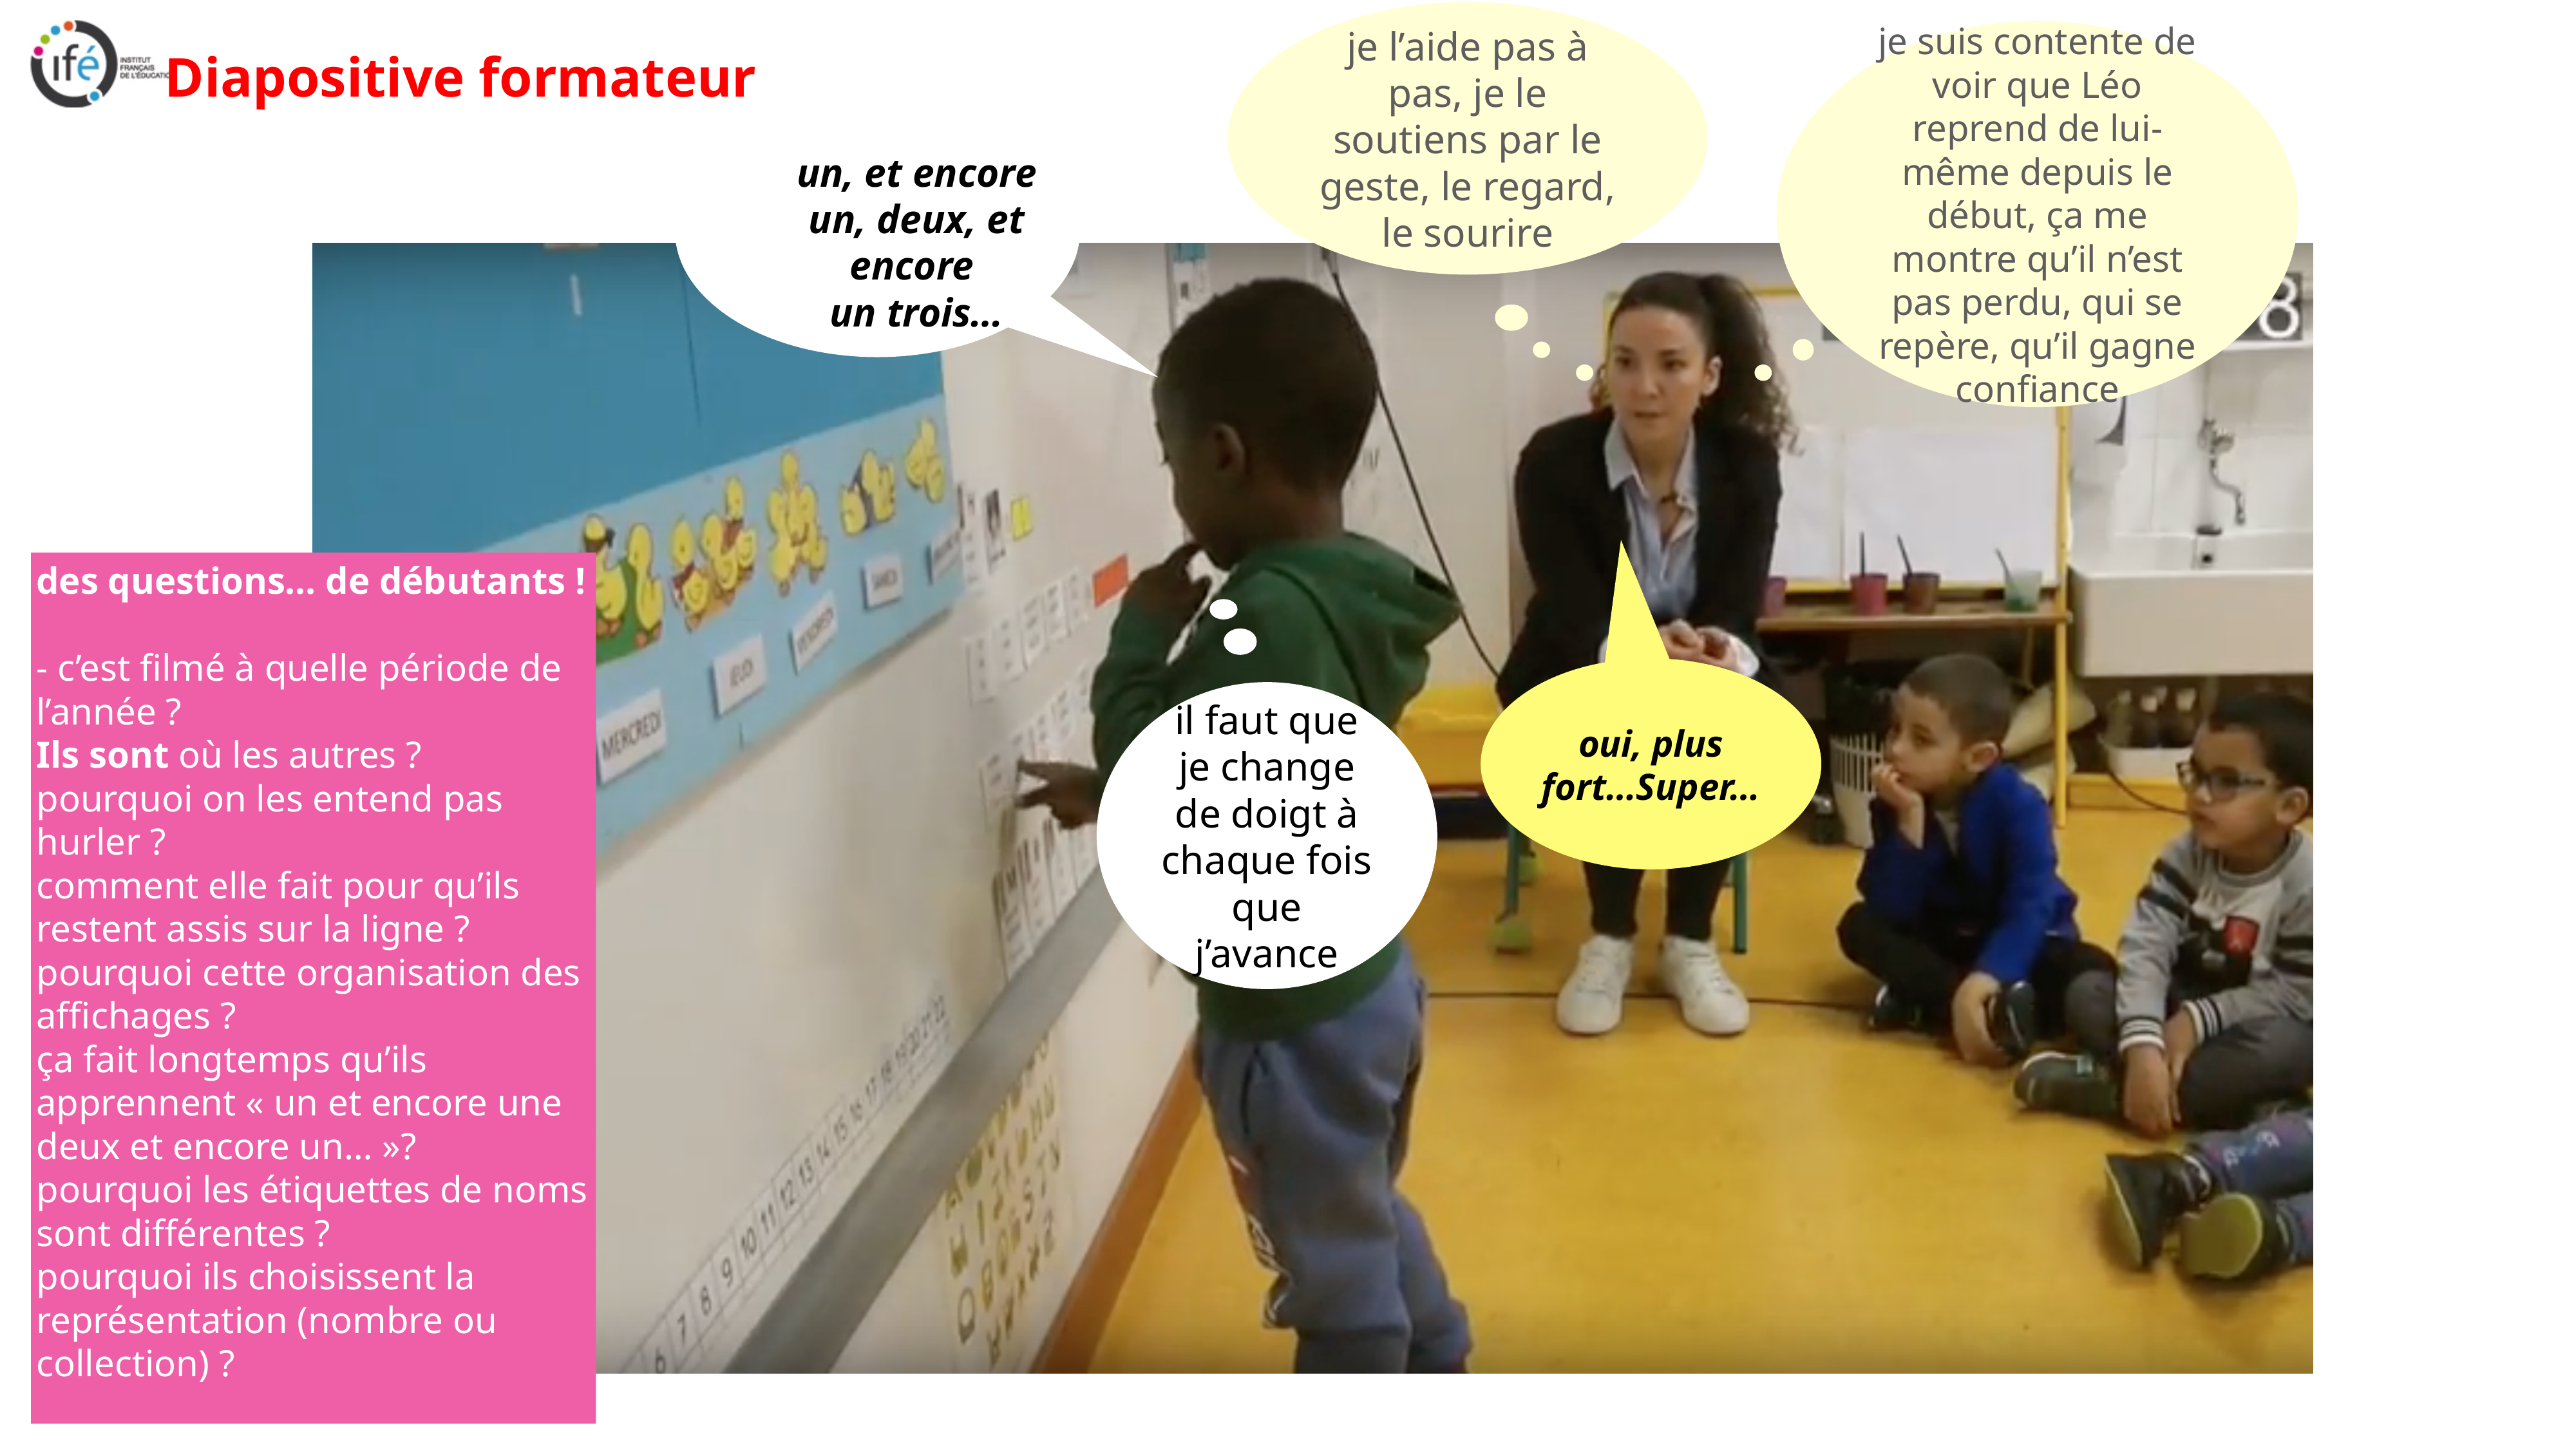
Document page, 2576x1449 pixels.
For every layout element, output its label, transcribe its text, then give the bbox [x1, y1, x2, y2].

text_box je l’aide pas à pas, je le soutiens par le geste, le regard, le sourire [1227, 2, 1708, 275]
text_box [1576, 364, 1593, 381]
text_box je suis contente de voir que Léo reprend de lui-même depuis le début, ça me montre qu’il n’est pas perdu, qui se repère, qu’il gagne confiance [1776, 21, 2298, 408]
picture [30, 19, 177, 109]
text_box [1754, 364, 1772, 381]
text_box [1533, 341, 1551, 358]
text_box il faut que je change de doigt à chaque fois que j’avance [1096, 682, 1437, 989]
text_box un, et encore un, deux, et encore un trois… [675, 105, 1159, 378]
text_box [1792, 339, 1814, 361]
text_box oui, plus fort…Super… [1481, 540, 1822, 870]
text_box [1209, 599, 1238, 620]
text_box [1495, 304, 1528, 331]
text_box Diapositive formateur [159, 37, 762, 113]
picture [312, 243, 2313, 1374]
text_box des questions… de débutants ! - c’est filmé à quelle période de l’année ? Ils sont où les autres ? pourquoi on les entend pas hurler ? comment elle fait pour qu’ils restent assis sur la ligne ? pourquoi cette organisation des affichages ? ça fait longtemps qu’ils apprennent « un et encore une deux et encore un… »? pourquoi les étiquettes de noms sont différentes ? pourquoi ils choisissent la représentation (nombre ou collection) ? [31, 553, 596, 1424]
text_box [1223, 628, 1257, 655]
